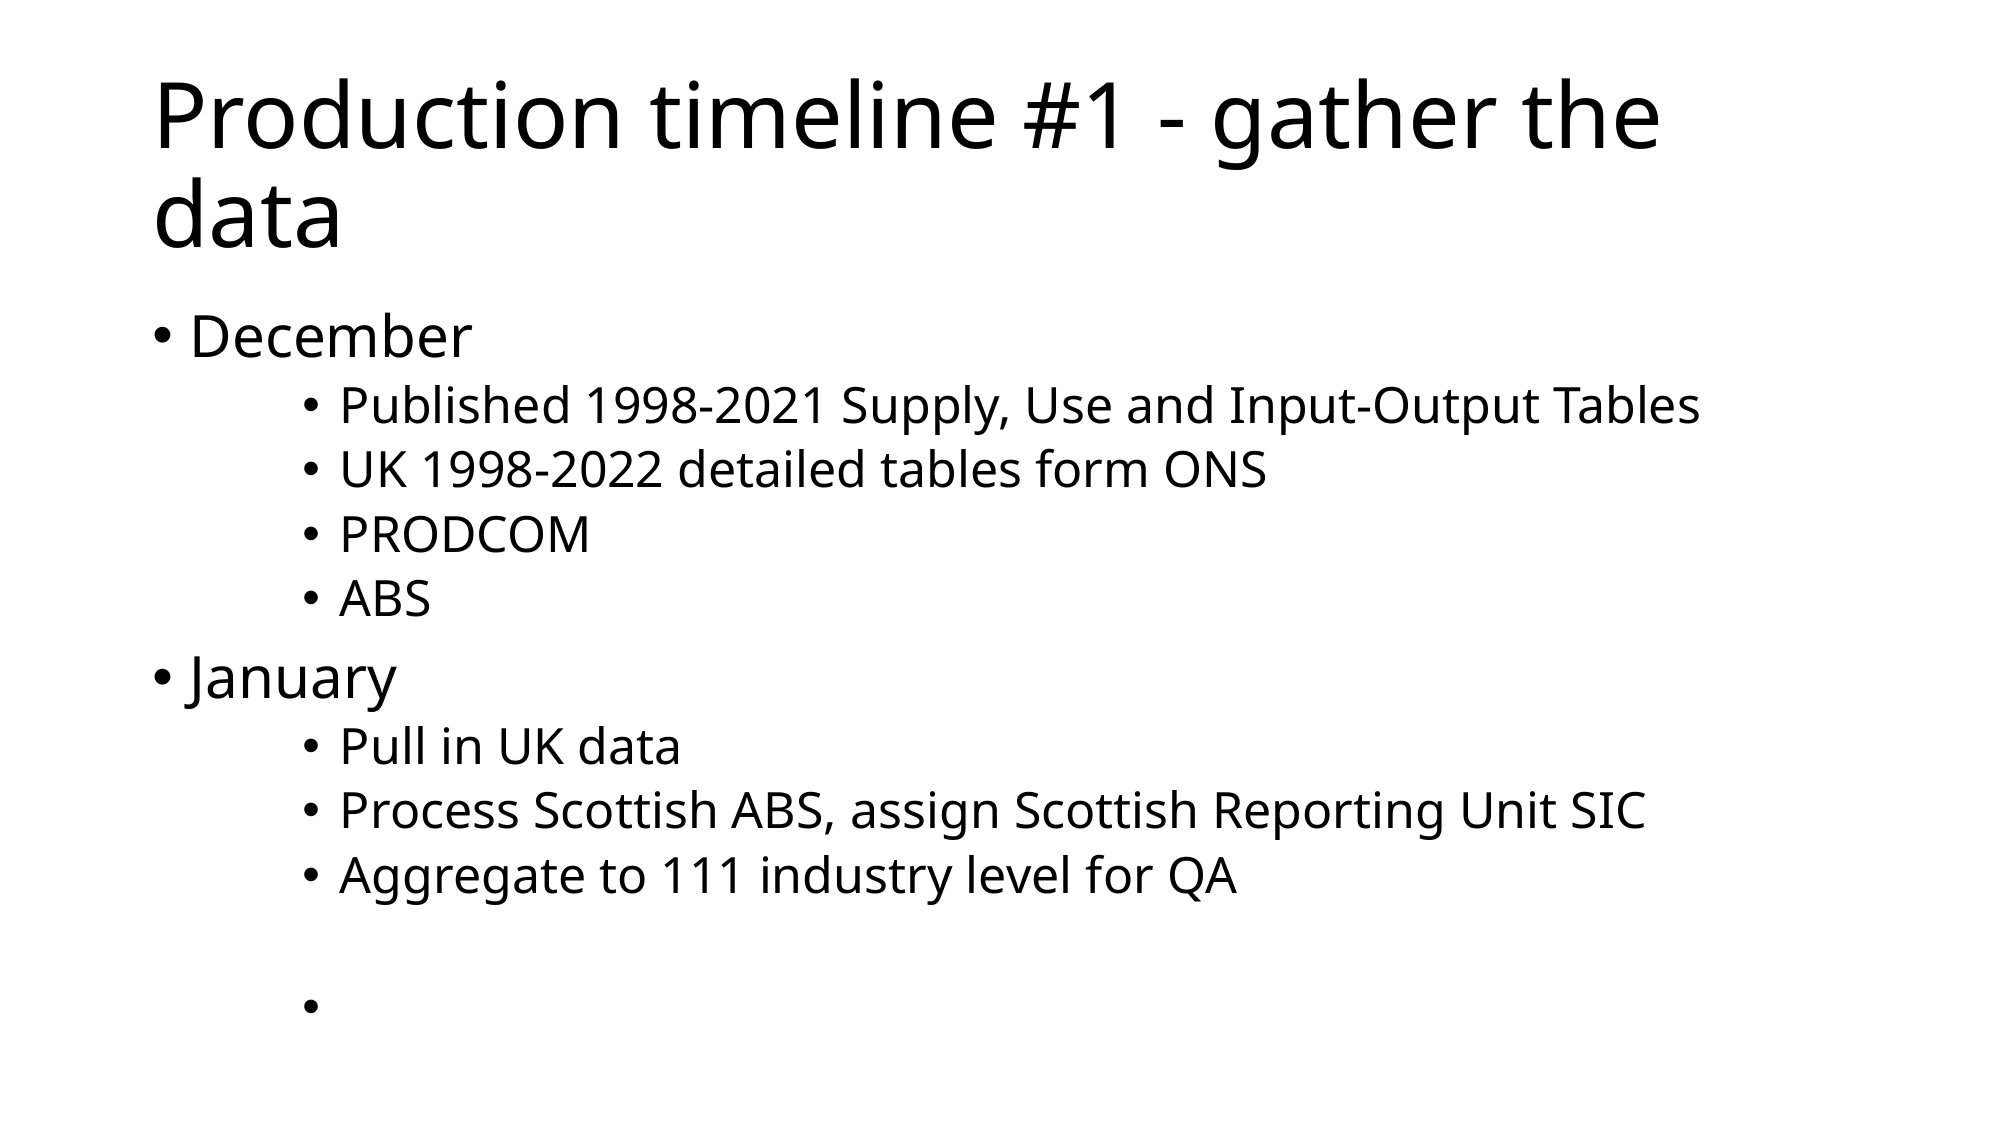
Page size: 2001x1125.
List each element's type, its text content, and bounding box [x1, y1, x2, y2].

title Production timeline #1 - gather the data [137, 59, 1863, 278]
list December Published 1998-2021 Supply, Use and Input-Output Tables UK 1998-2022 detailed tables form ONS PRODCOM ABS January Pull in UK data Process Scottish ABS, assign Scottish Reporting Unit SIC Aggregate to 111 industry level for QA [137, 299, 1863, 1014]
